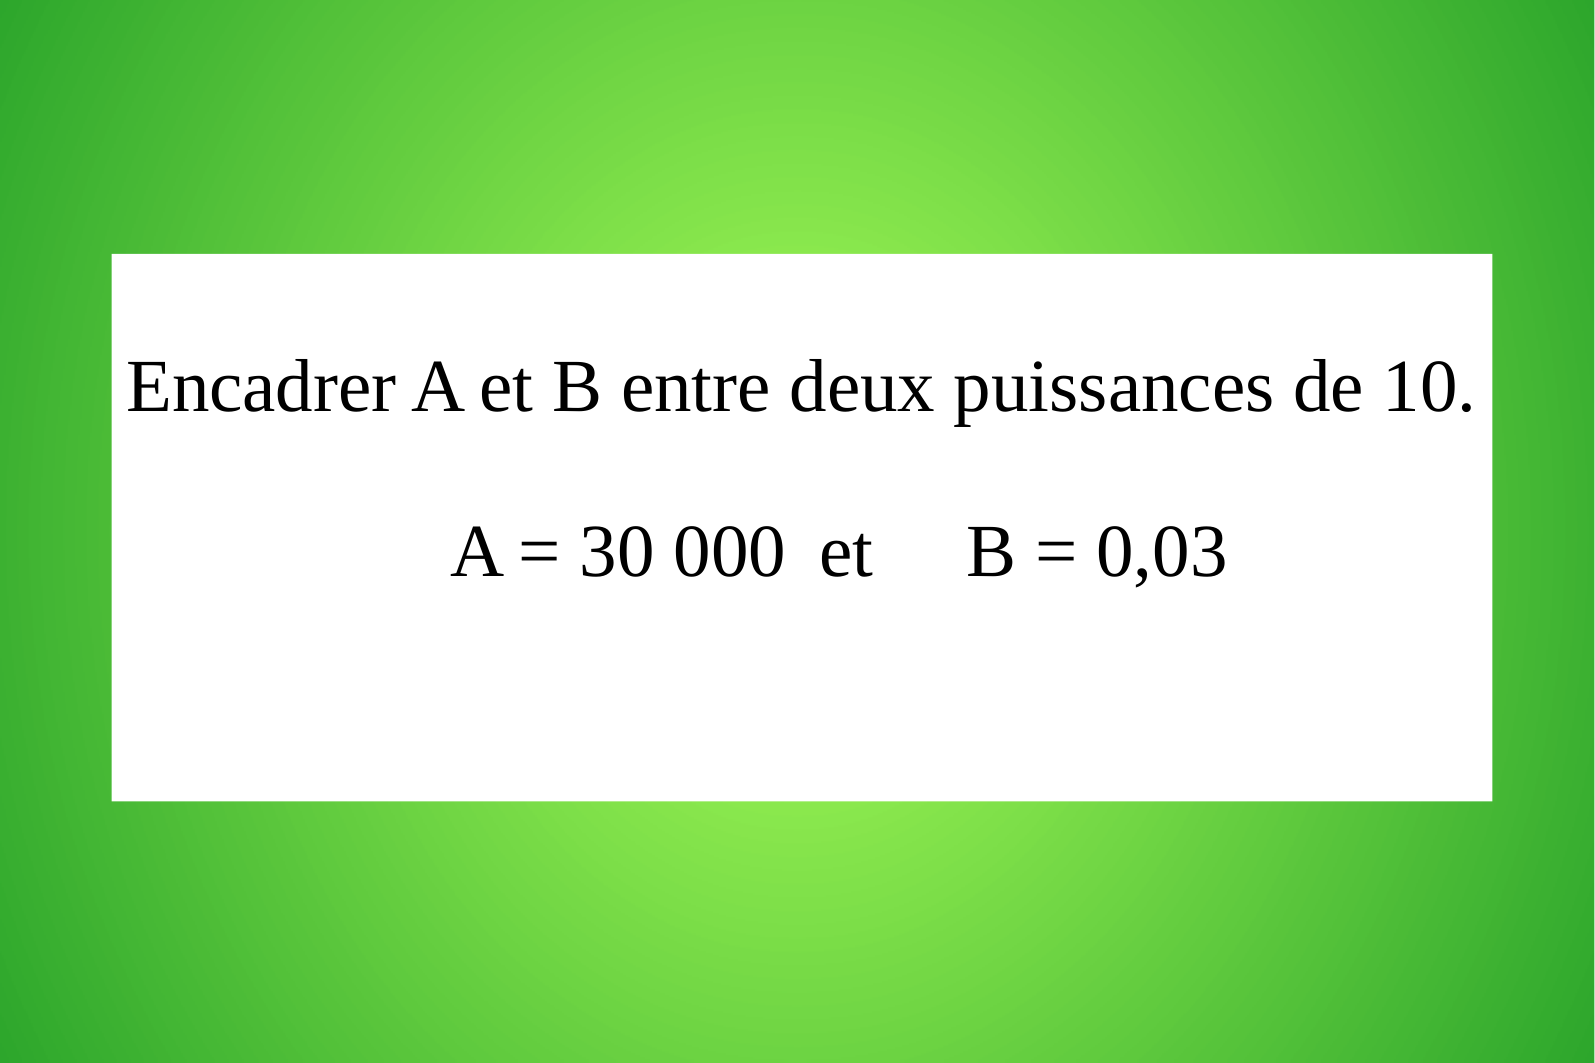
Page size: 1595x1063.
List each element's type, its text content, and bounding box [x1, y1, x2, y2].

picture [0, 0, 1595, 1063]
text_box Encadrer A et B entre deux puissances de 10. A = 30 000 et B = 0,03 [111, 253, 1493, 802]
